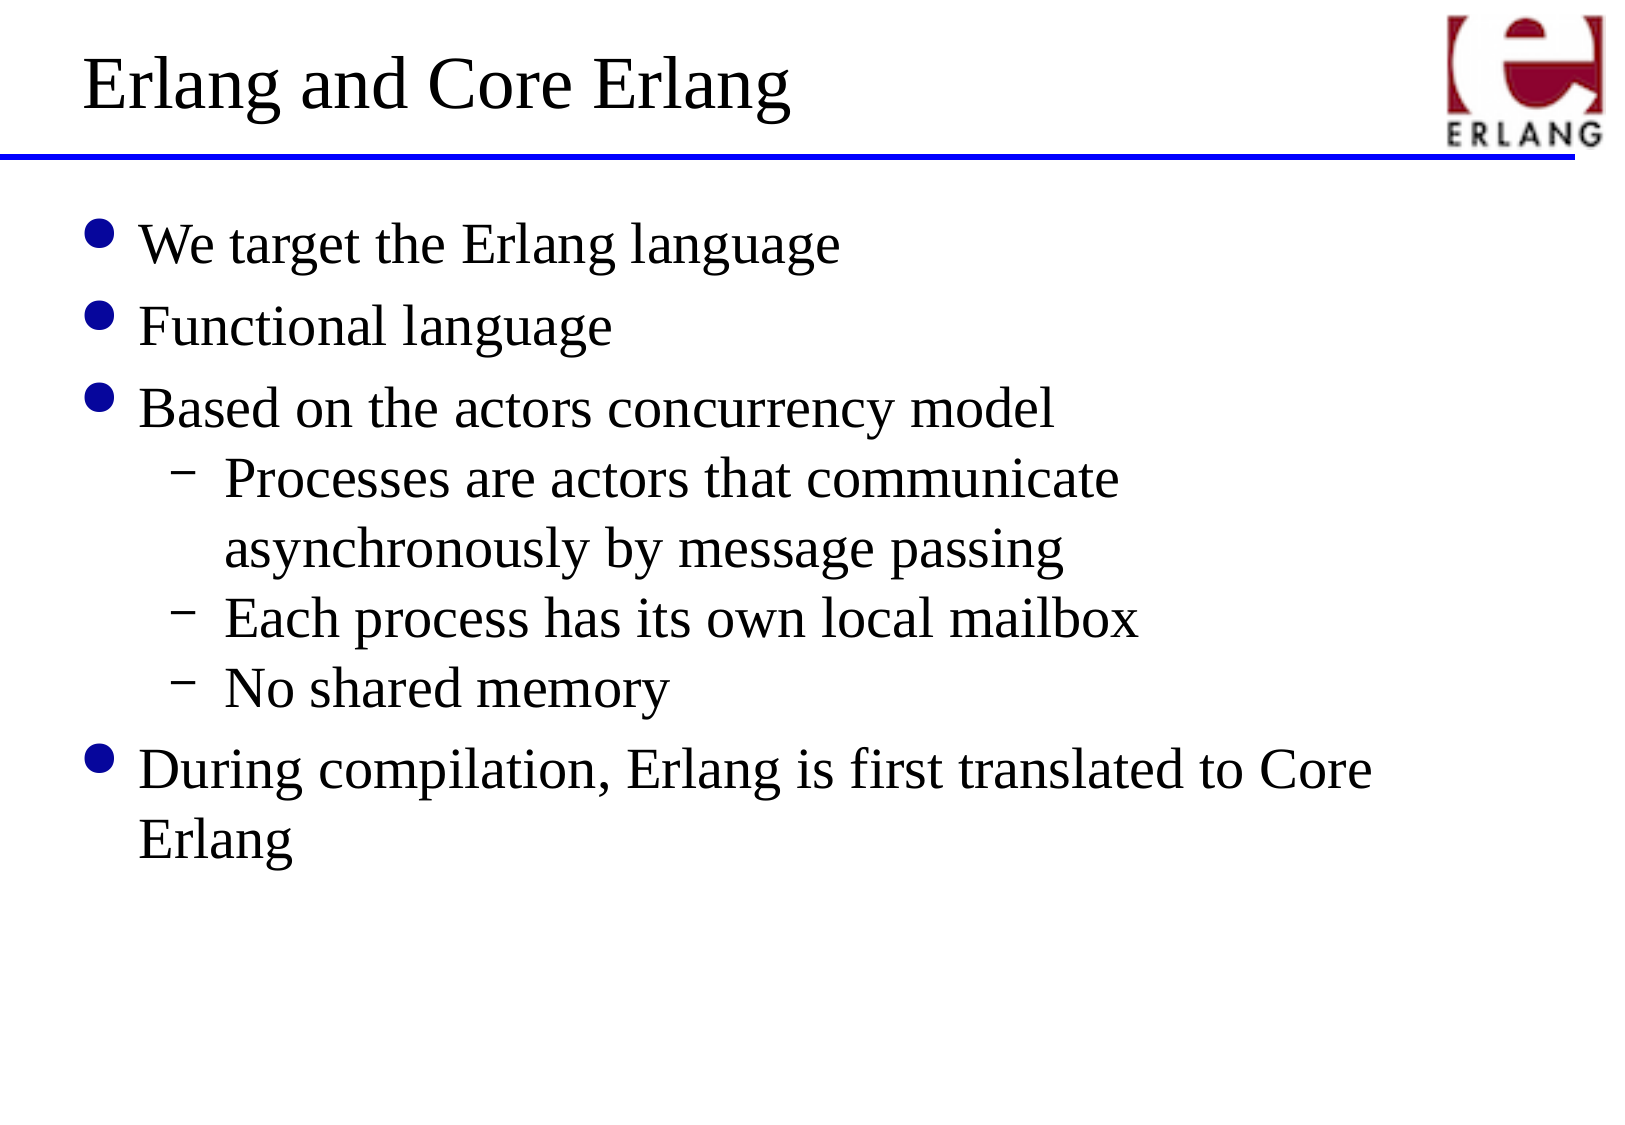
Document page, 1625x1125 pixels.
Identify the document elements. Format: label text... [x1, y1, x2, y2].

title Erlang and Core Erlang [67, 27, 1446, 131]
picture [1446, 14, 1606, 150]
list We target the Erlang language Functional language Based on the actors concurrency model Processes are actors that communicate asynchronously by message passing Each process has its own local mailbox No shared memory During compilation, Erlang is first translated to Core Erlang [67, 198, 1478, 1061]
